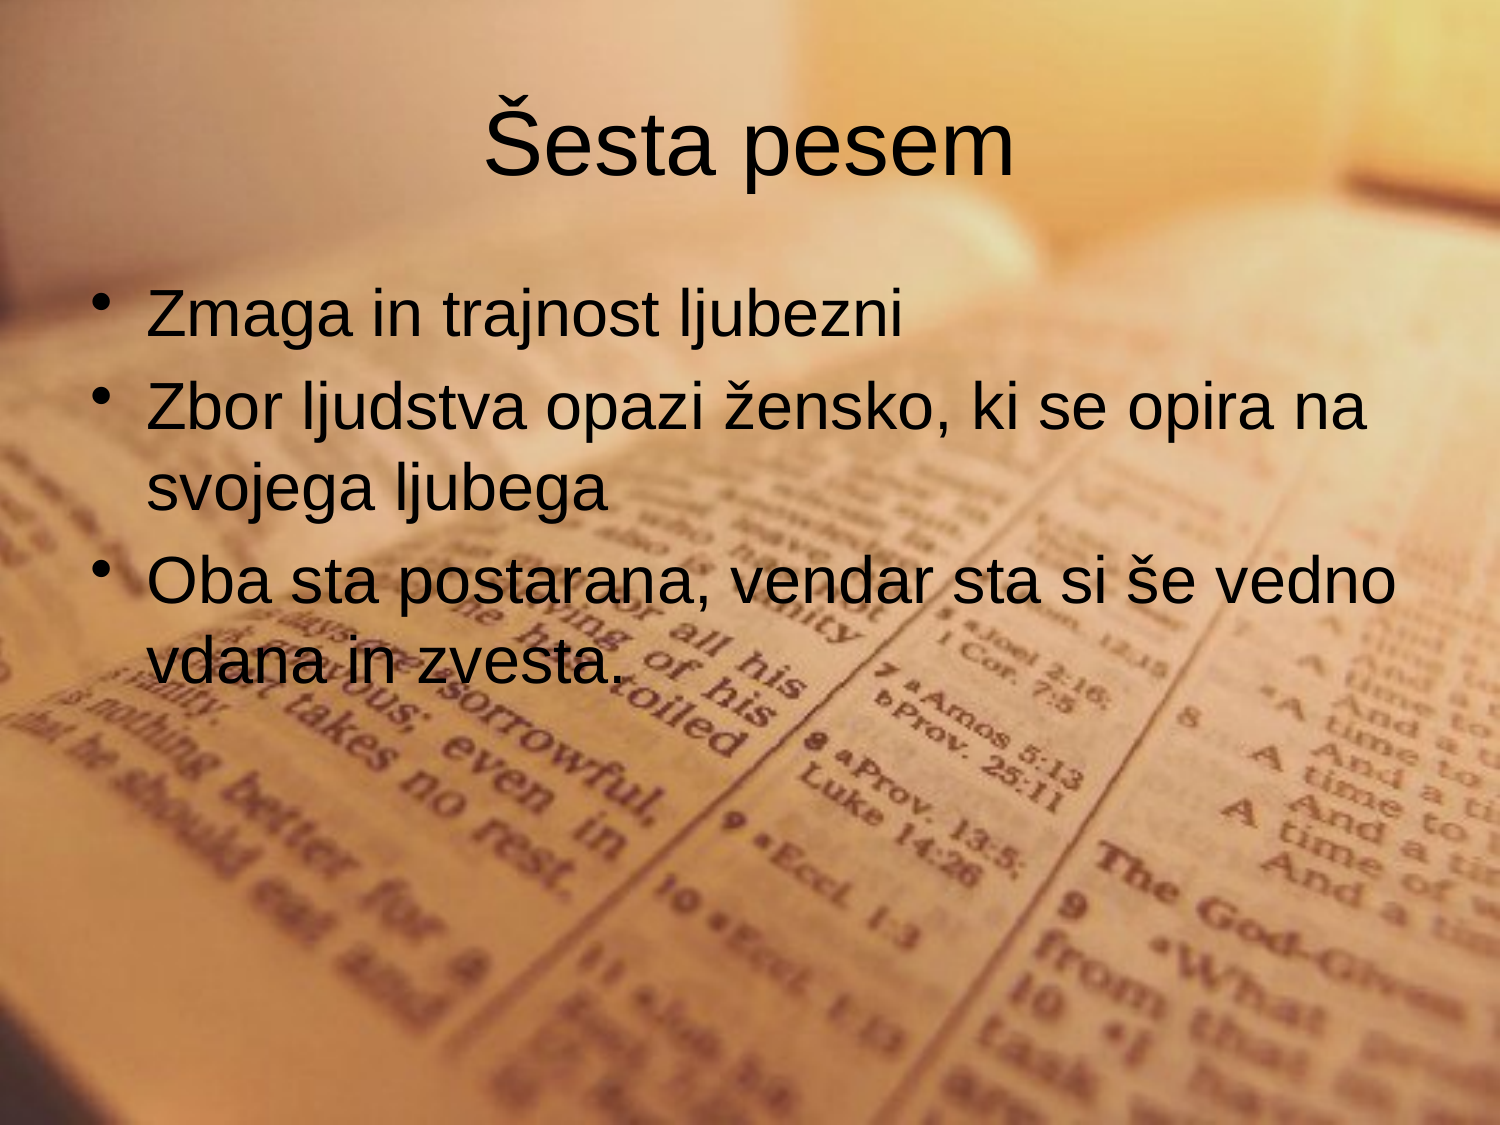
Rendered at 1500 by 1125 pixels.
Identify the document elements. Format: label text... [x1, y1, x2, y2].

list Zmaga in trajnost ljubezni Zbor ljudstva opazi žensko, ki se opira na svojega ljubega Oba sta postarana, vendar sta si še vedno vdana in zvesta. [75, 262, 1425, 1005]
picture [0, 0, 1500, 1125]
title Šesta pesem [75, 45, 1425, 233]
